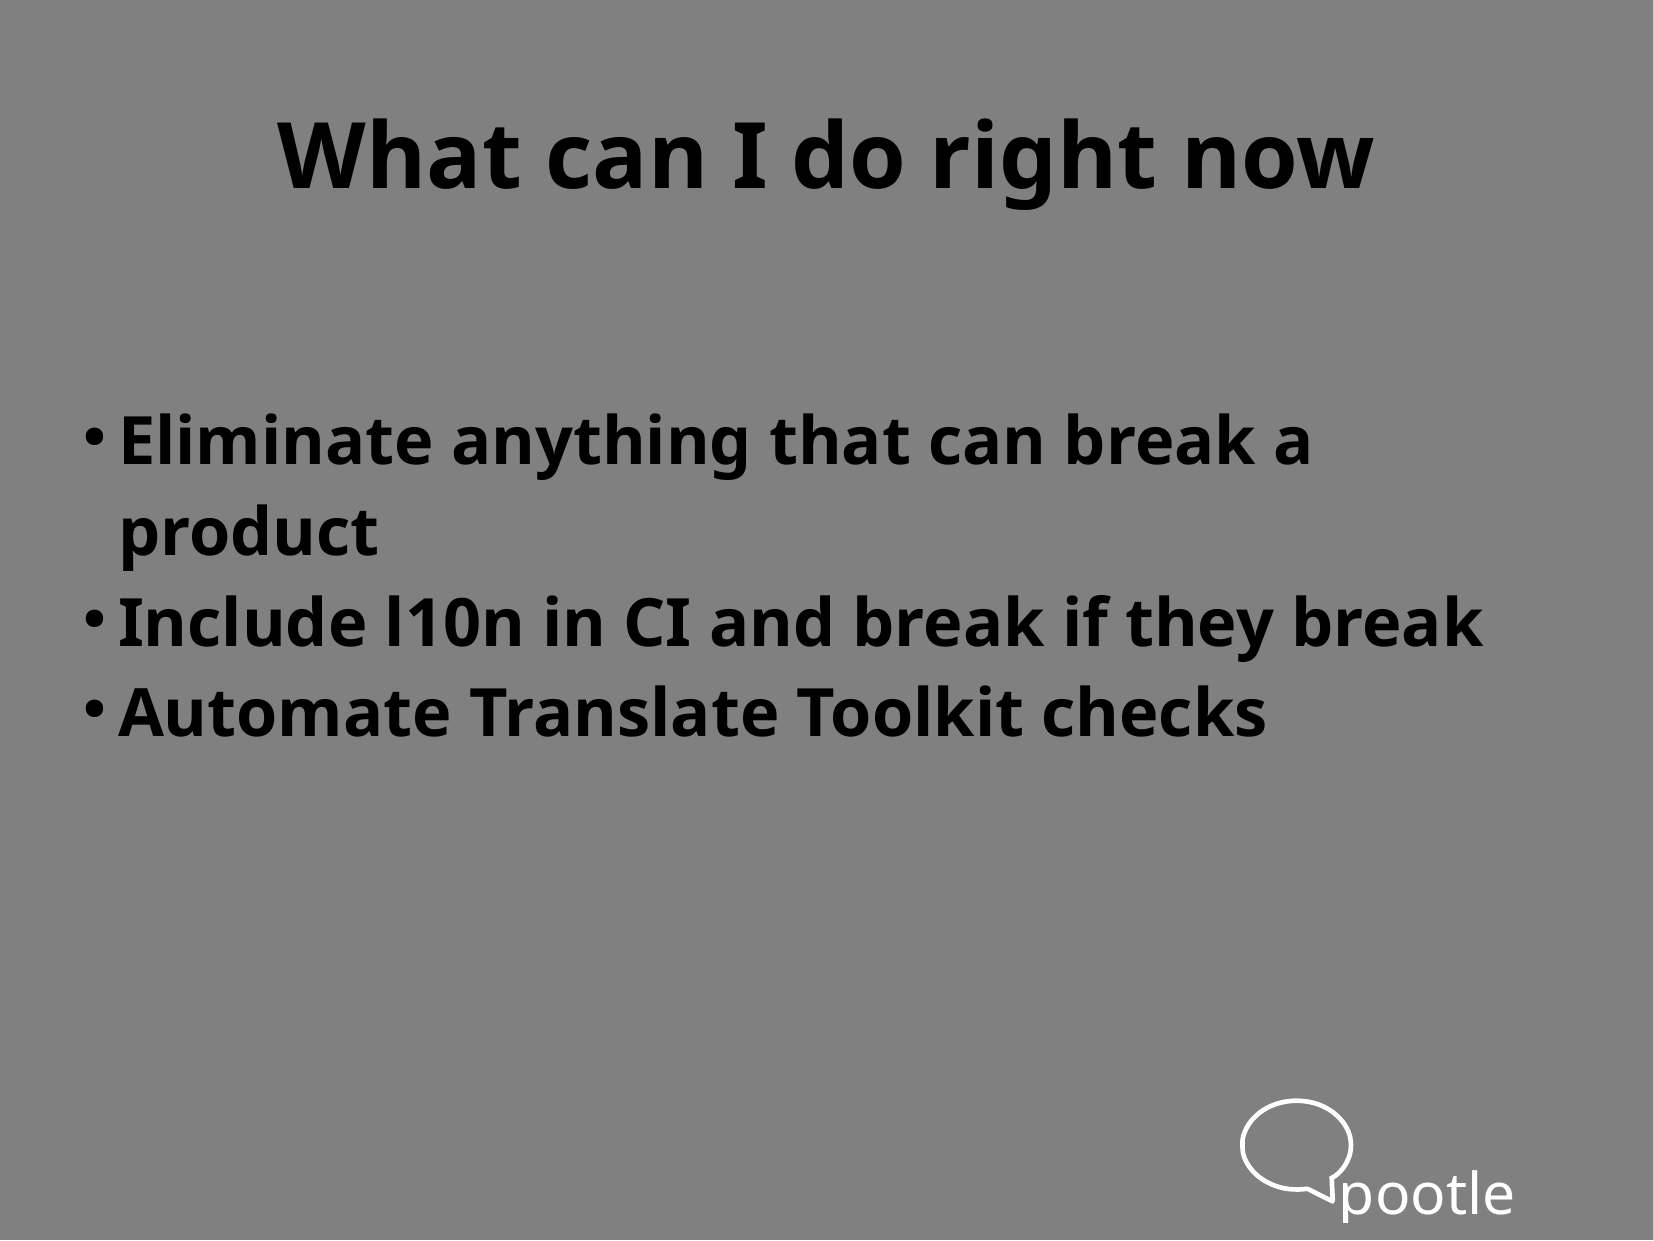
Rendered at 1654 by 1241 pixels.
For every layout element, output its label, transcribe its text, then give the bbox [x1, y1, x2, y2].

subtitle Eliminate anything that can break a product Include l10n in CI and break if they break Automate Translate Toolkit checks [82, 257, 1571, 1010]
title What can I do right now [82, 49, 1571, 257]
